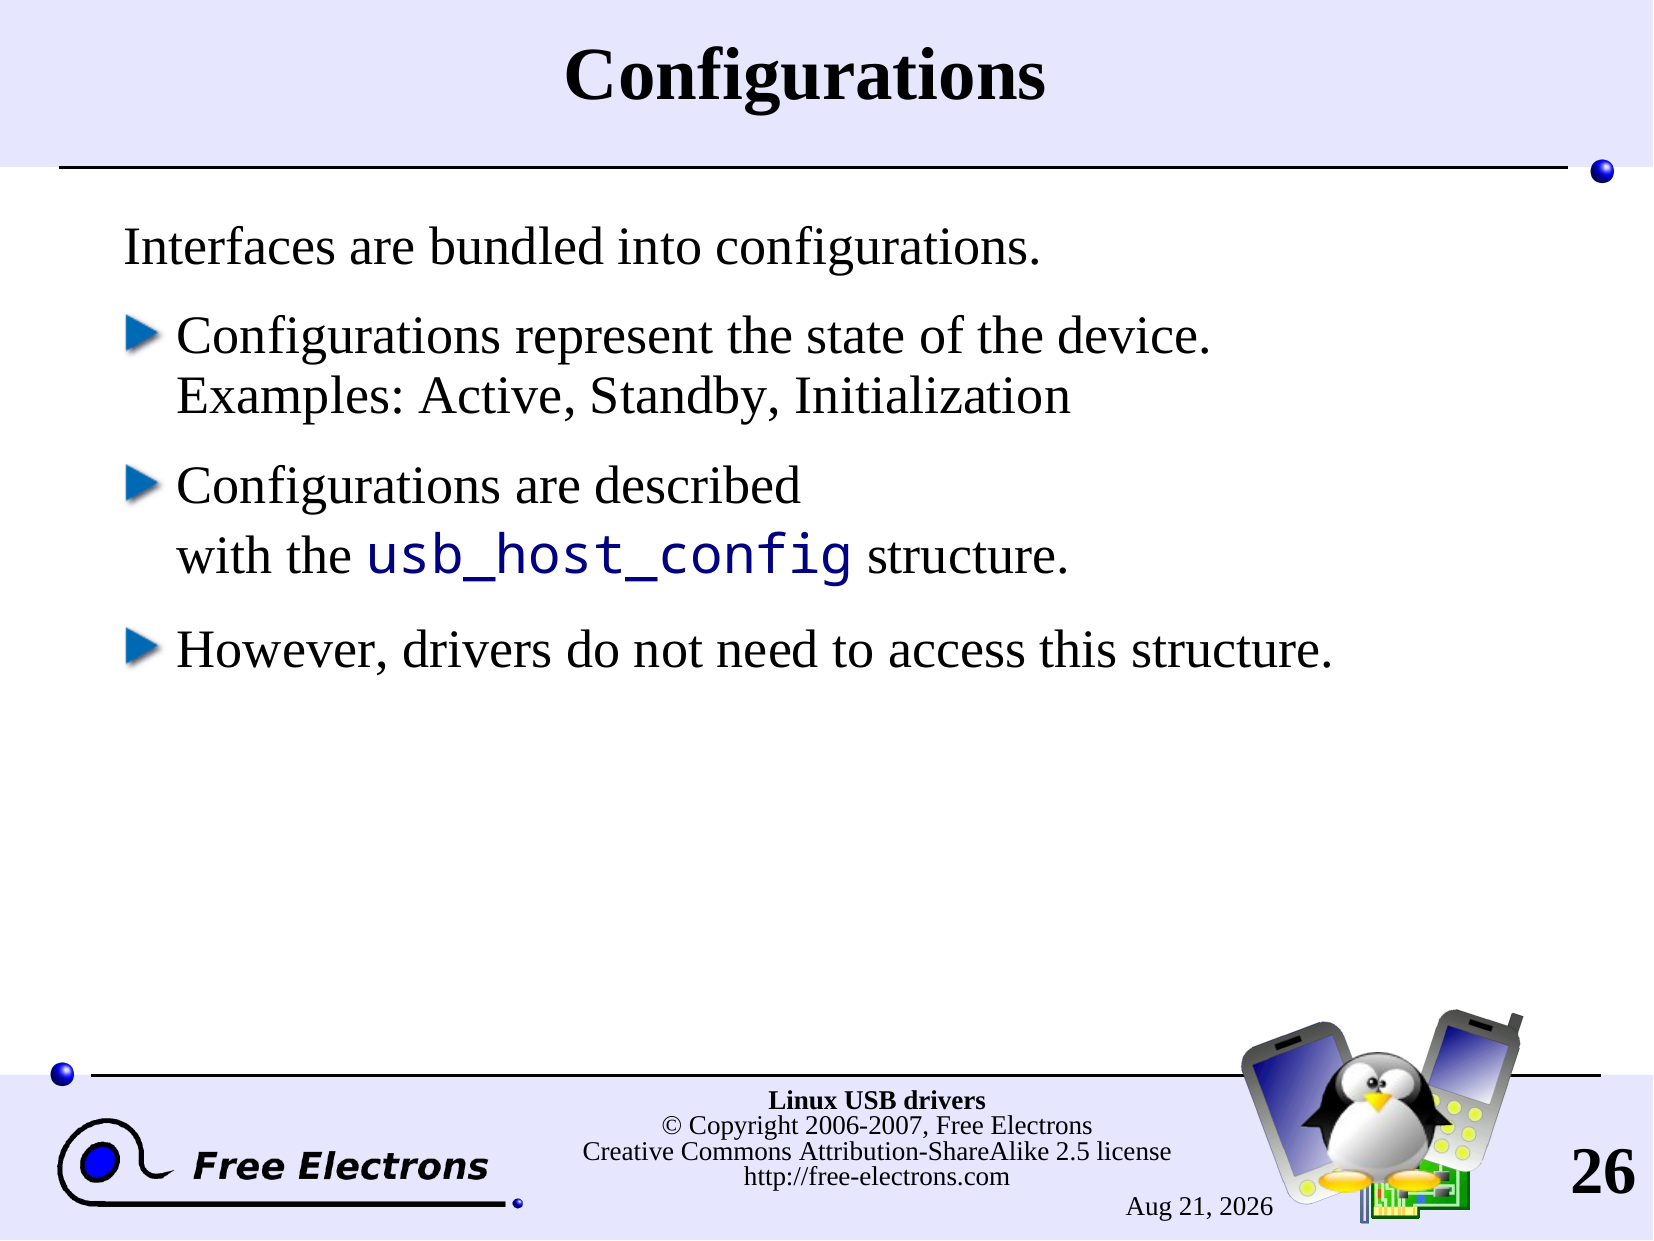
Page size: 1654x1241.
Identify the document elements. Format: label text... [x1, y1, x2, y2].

picture [50, 1107, 527, 1216]
list Interfaces are bundled into configurations. Configurations represent the state of the device. Examples: Active, Standby, Initialization Configurations are described with the usb_host_config structure. However, drivers do not need to access this structure. [105, 216, 1518, 699]
title Configurations [60, 25, 1551, 124]
picture [1225, 983, 1538, 1241]
